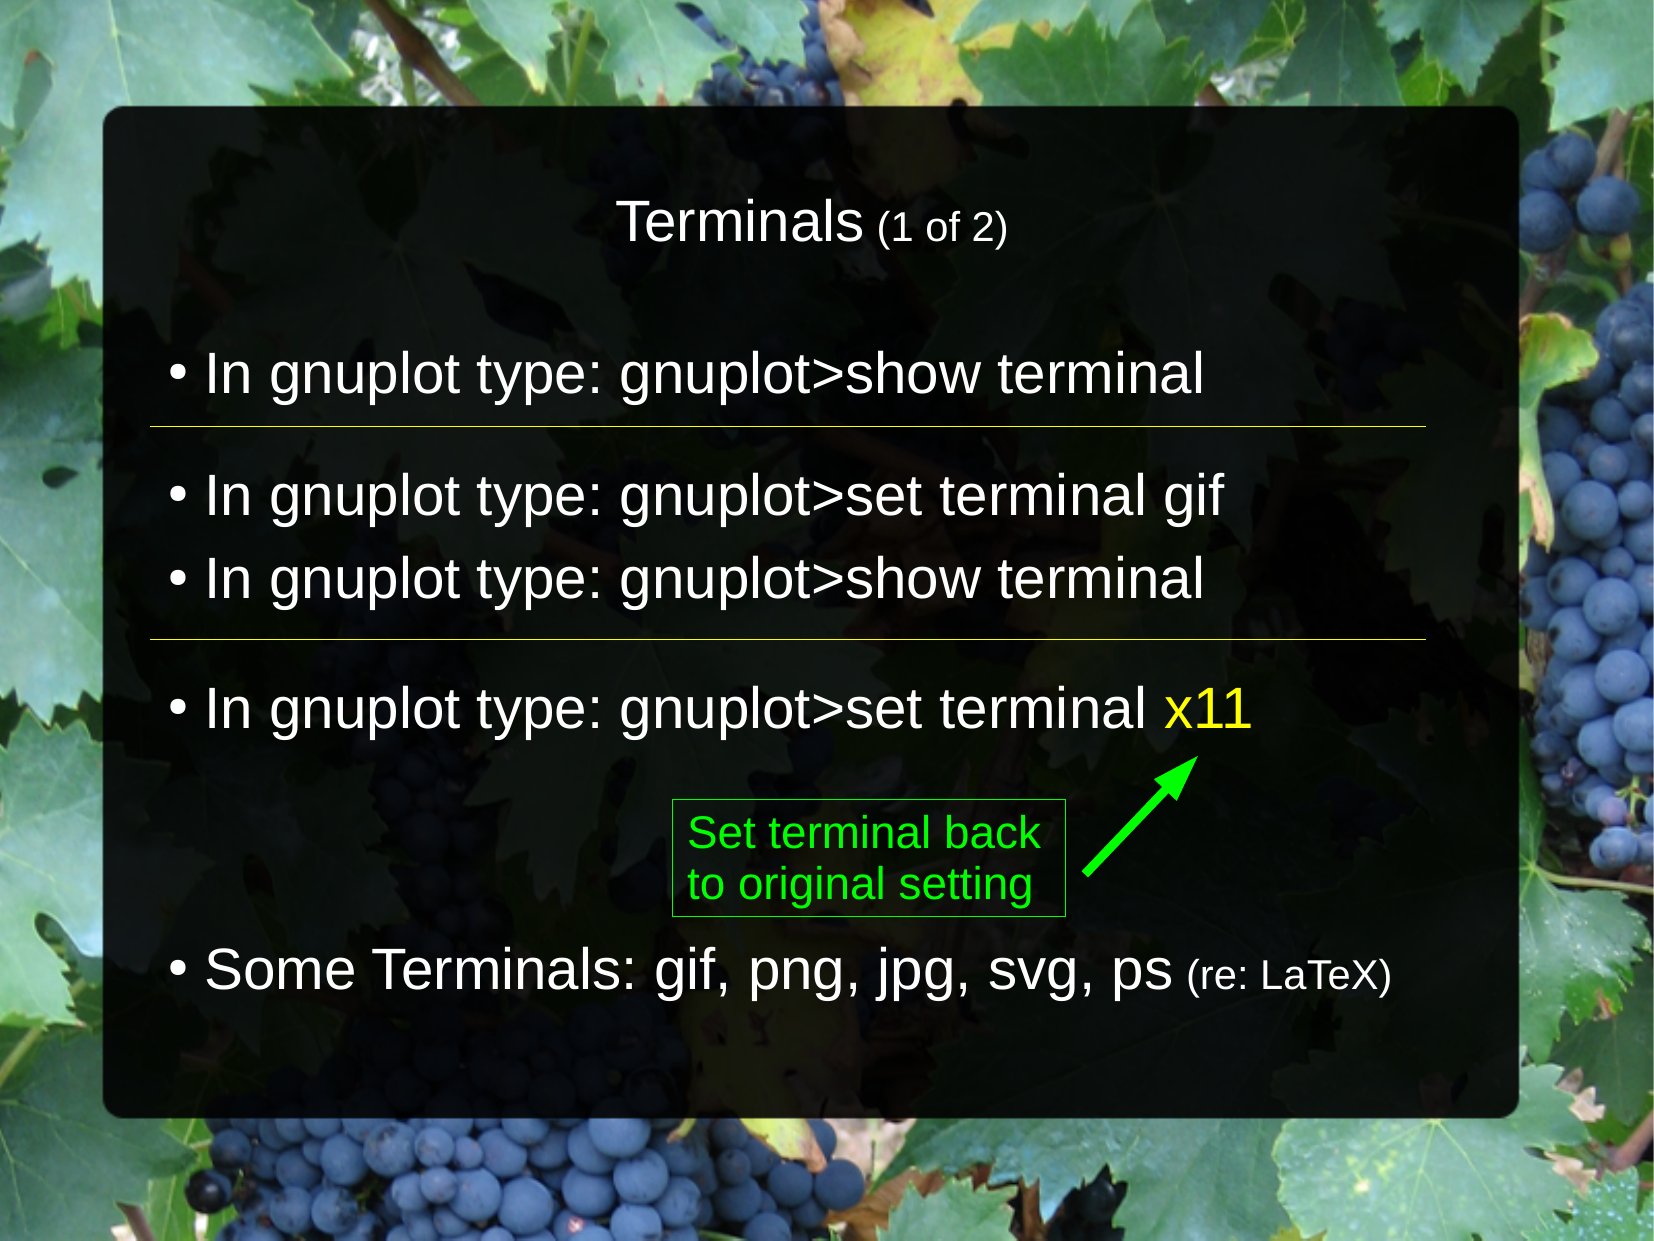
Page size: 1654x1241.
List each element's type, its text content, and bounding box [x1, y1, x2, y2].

picture [0, 0, 1654, 1241]
title Terminals (1 of 2) [118, 125, 1506, 318]
text_box Set terminal back to original setting [672, 799, 1066, 917]
subtitle In gnuplot type: gnuplot>show terminal In gnuplot type: gnuplot>set terminal gif In gnuplot type: gnuplot>show terminal In gnuplot type: gnuplot>set terminal x11 Some Terminals: gif, png, jpg, svg, ps (re: LaTeX) [167, 341, 1443, 1002]
